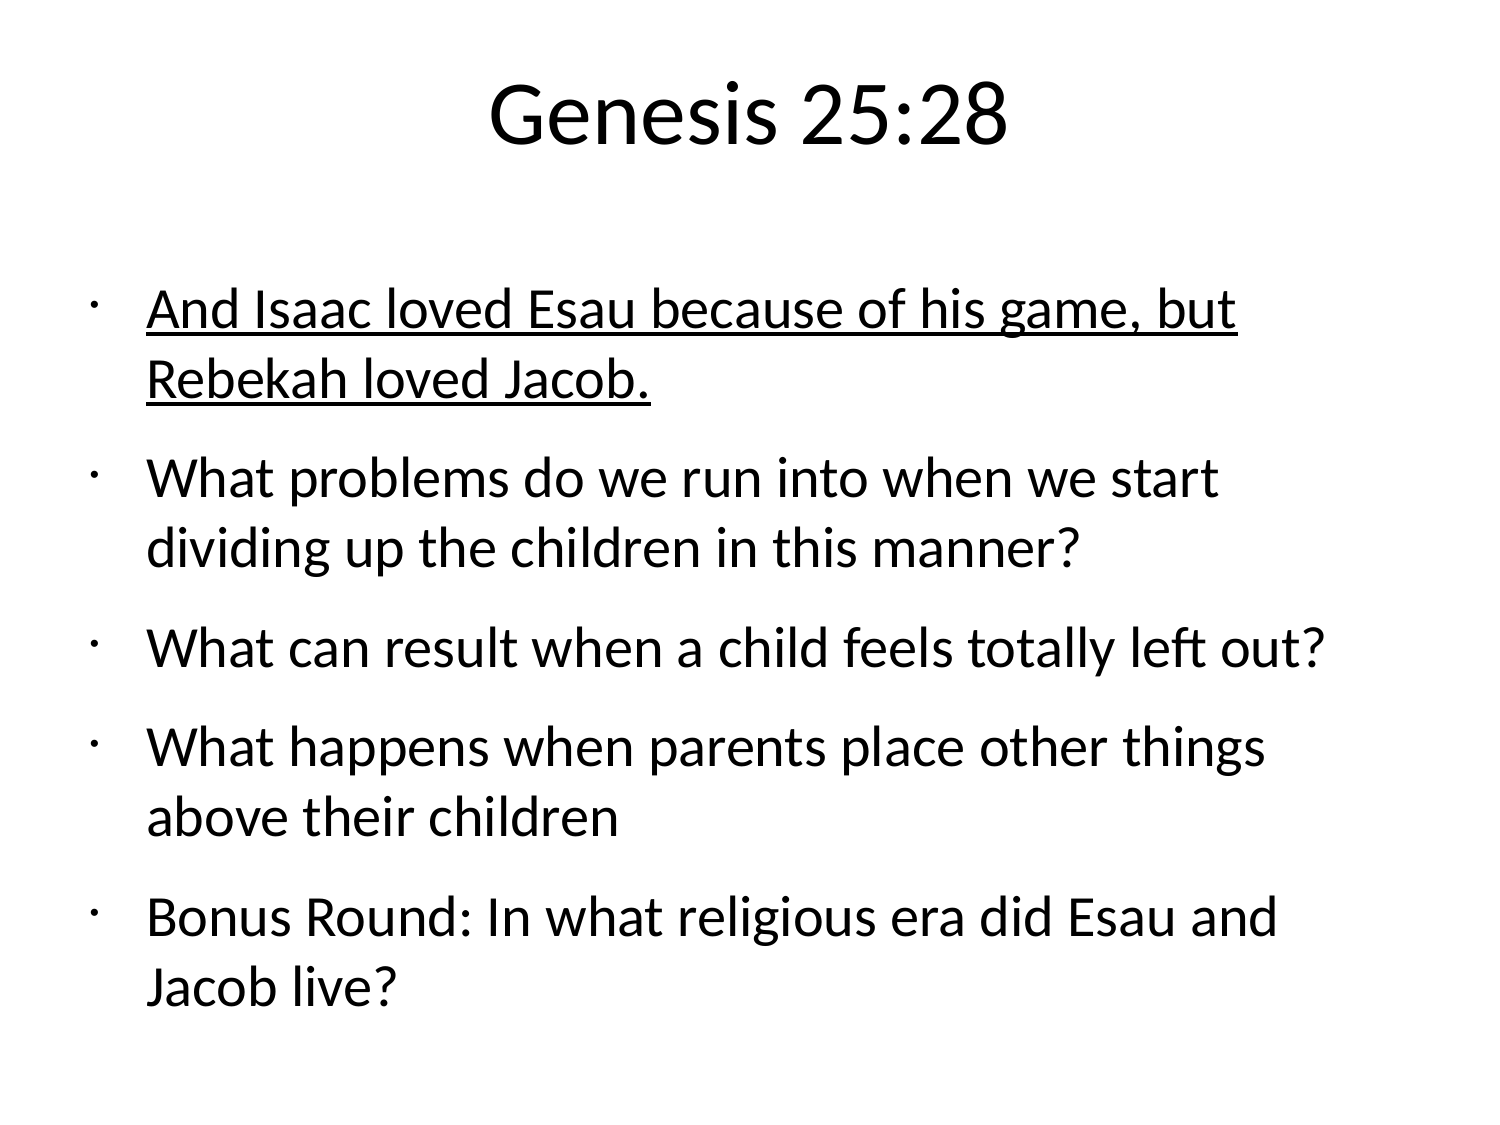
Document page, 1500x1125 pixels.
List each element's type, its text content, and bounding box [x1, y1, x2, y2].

title Genesis 25:28 [75, 45, 1425, 233]
list And Isaac loved Esau because of his game, but Rebekah loved Jacob. What problems do we run into when we start dividing up the children in this manner? What can result when a child feels totally left out? What happens when parents place other things above their children Bonus Round: In what religious era did Esau and Jacob live? [75, 262, 1425, 1005]
